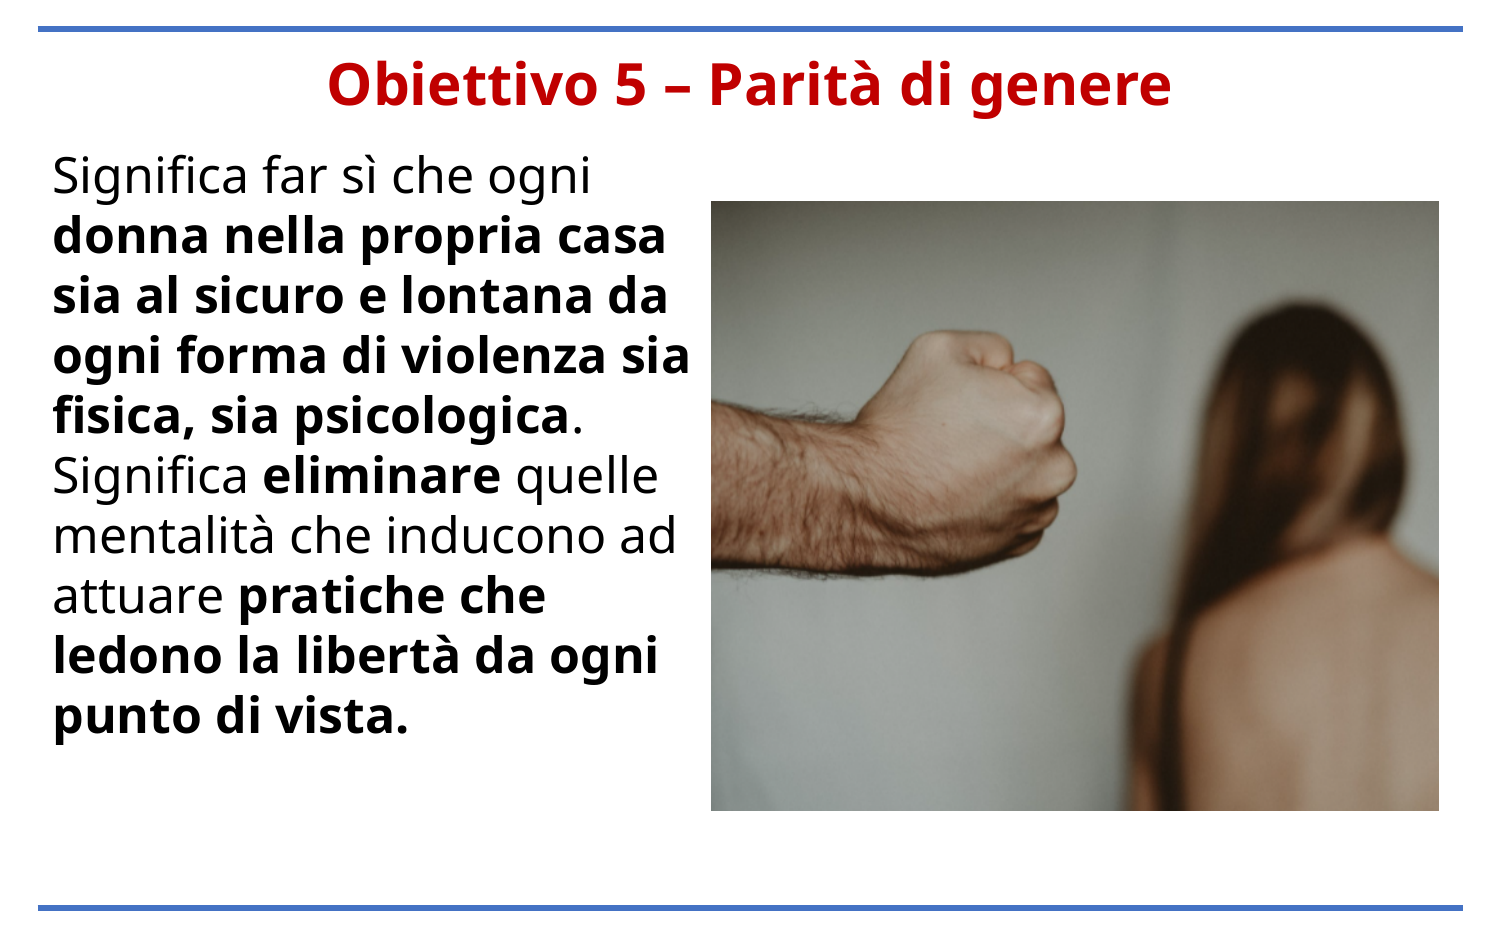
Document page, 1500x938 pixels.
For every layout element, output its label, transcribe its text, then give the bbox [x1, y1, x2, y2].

picture [711, 201, 1439, 811]
text_box Significa far sì che ogni donna nella propria casa sia al sicuro e lontana da ogni forma di violenza sia fisica, sia psicologica. Significa eliminare quelle mentalità che inducono ad attuare pratiche che ledono la libertà da ogni punto di vista. [37, 104, 712, 879]
title Obiettivo 5 – Parità di genere [0, 47, 1500, 104]
